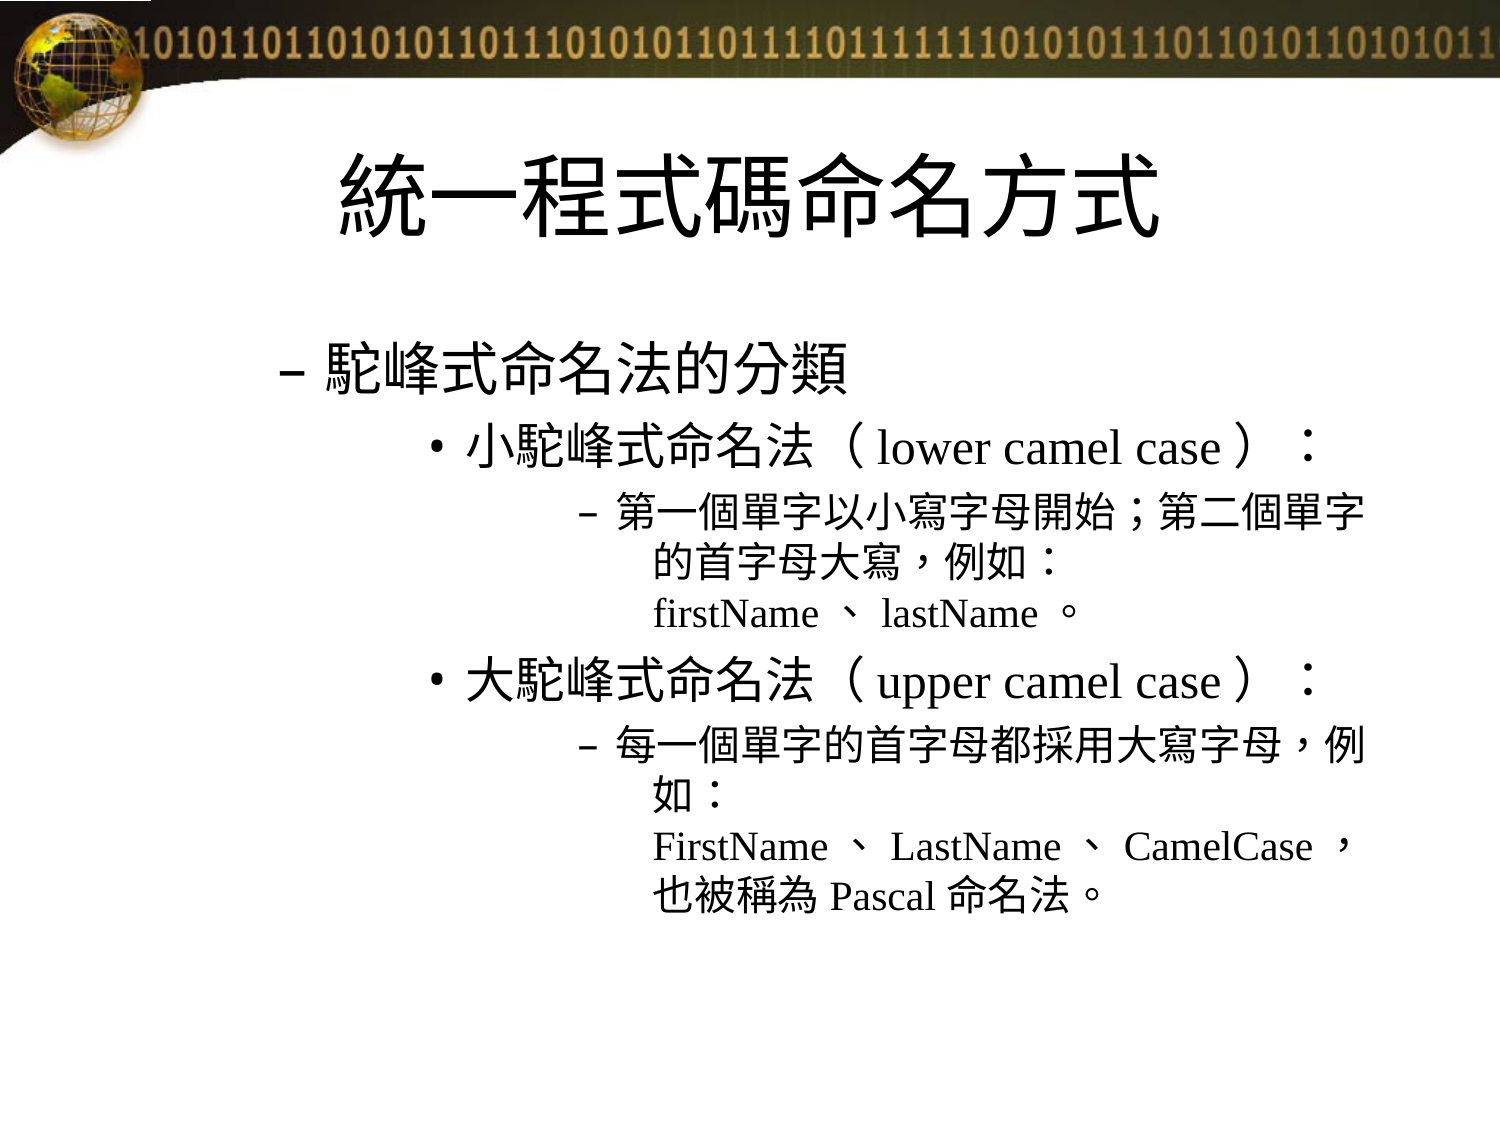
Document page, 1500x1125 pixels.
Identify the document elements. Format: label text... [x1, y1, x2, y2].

title 統一程式碼命名方式 [112, 99, 1388, 288]
list 駝峰式命名法的分類 小駝峰式命名法（lower camel case）： 第一個單字以小寫字母開始；第二個單字的首字母大寫，例如：firstName、lastName。 大駝峰式命名法（upper camel case）： 每一個單字的首字母都採用大寫字母，例如：FirstName、LastName、CamelCase，也被稱為Pascal命名法。 [112, 324, 1388, 1000]
